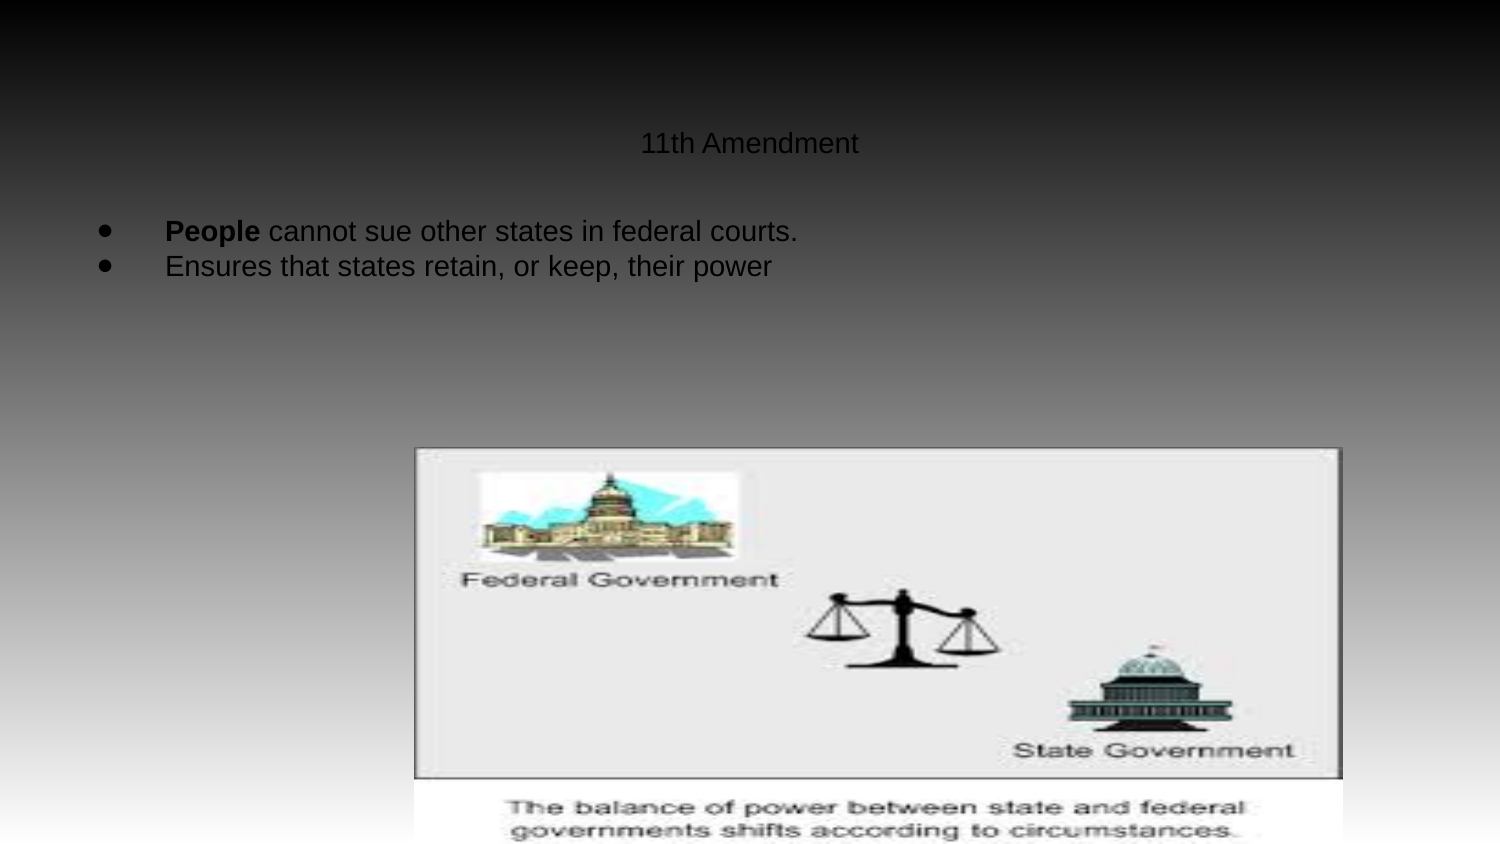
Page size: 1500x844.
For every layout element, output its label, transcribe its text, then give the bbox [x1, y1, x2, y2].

picture [414, 447, 1343, 844]
title 11th Amendment [75, 33, 1425, 175]
list People cannot sue other states in federal courts. Ensures that states retain, or keep, their power [75, 196, 1425, 808]
